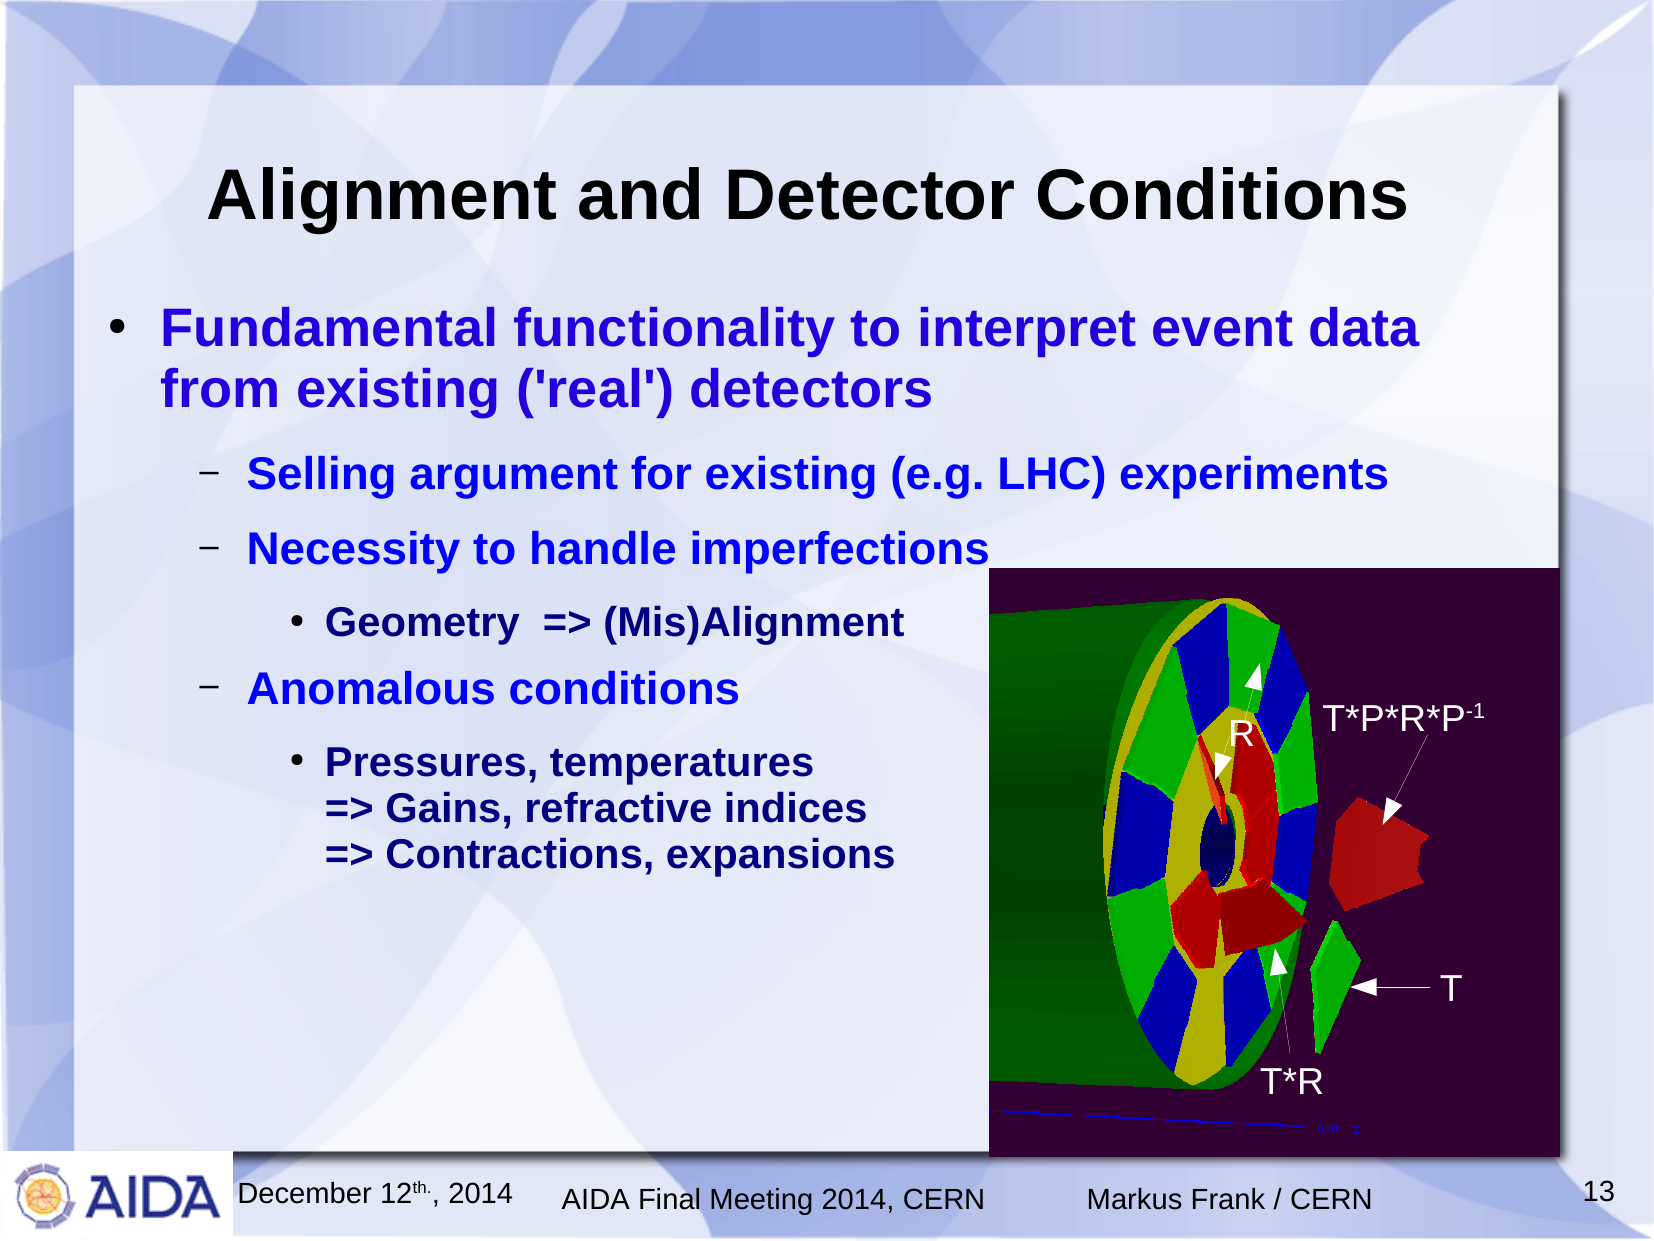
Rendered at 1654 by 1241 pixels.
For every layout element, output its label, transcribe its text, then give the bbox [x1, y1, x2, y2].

picture [0, 0, 1654, 1241]
list Fundamental functionality to interpret event data from existing ('real') detectors Selling argument for existing (e.g. LHC) experiments Necessity to handle imperfections Geometry => (Mis)Alignment Anomalous conditions Pressures, temperatures => Gains, refractive indices => Contractions, expansions [90, 297, 1546, 1018]
title Alignment and Detector Conditions [82, 90, 1536, 298]
text_box R [1213, 705, 1270, 766]
text_box T*R [1245, 1053, 1340, 1111]
text_box T*P*R*P-1 [1307, 690, 1501, 747]
text_box T [1425, 960, 1478, 1017]
